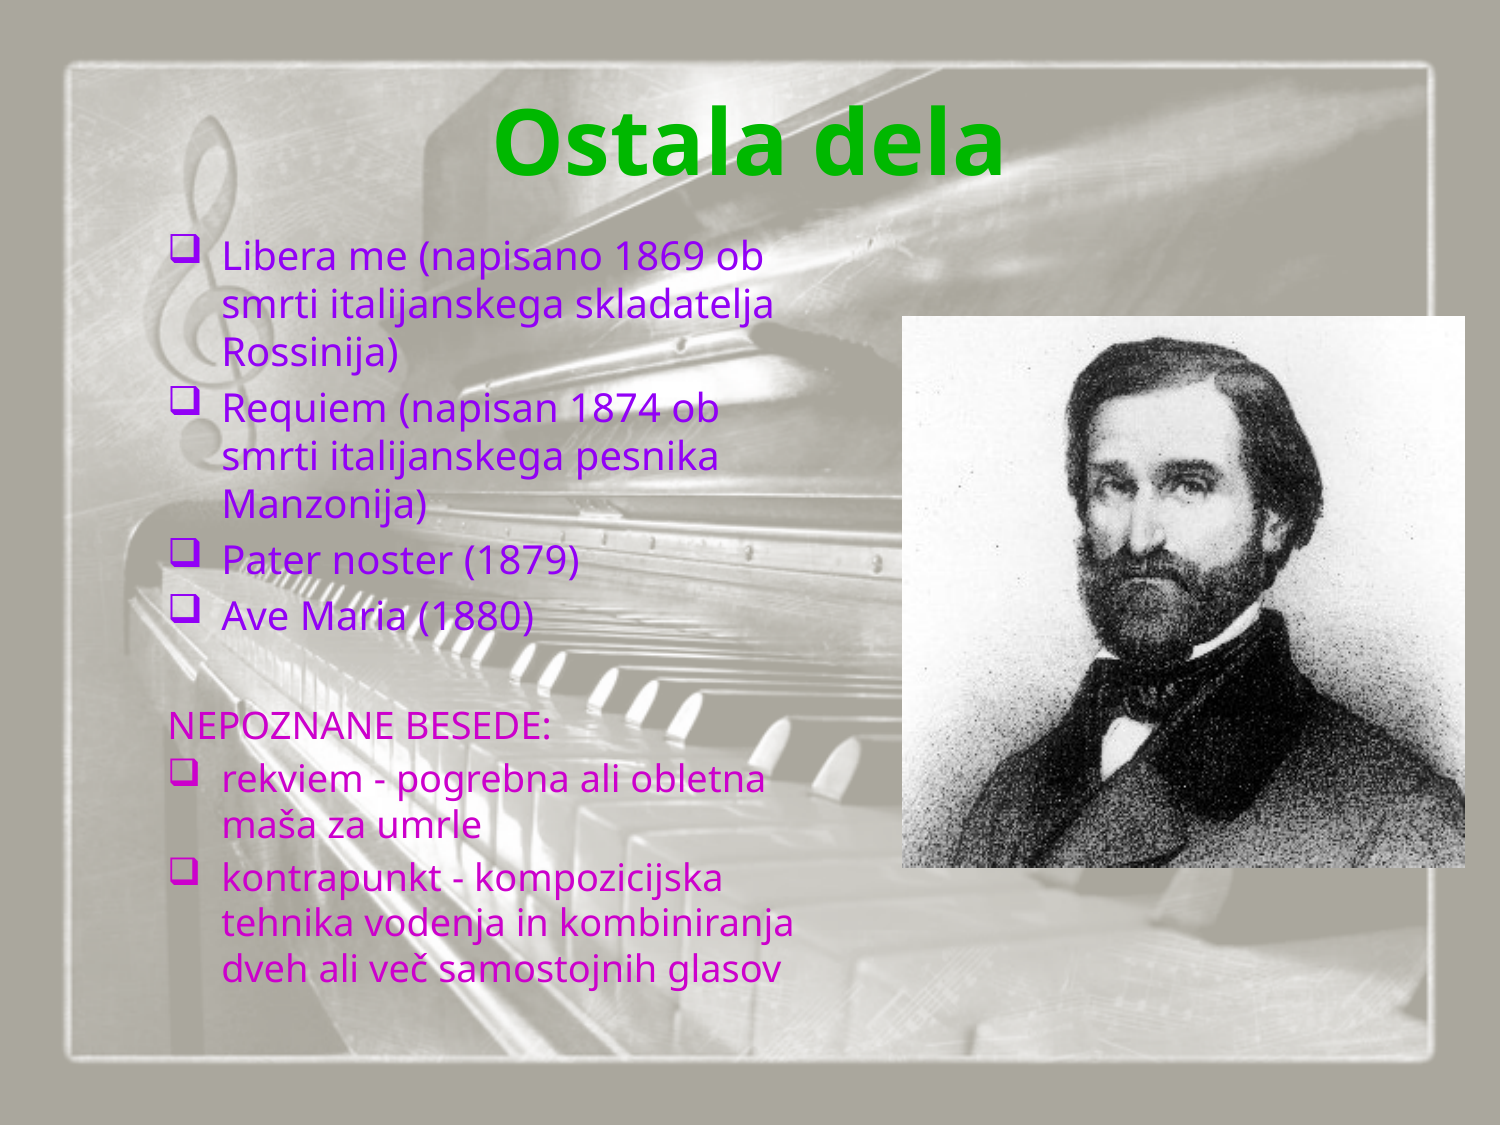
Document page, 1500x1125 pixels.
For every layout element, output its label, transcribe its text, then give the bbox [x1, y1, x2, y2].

list Libera me (napisano 1869 ob smrti italijanskega skladatelja Rossinija) Requiem (napisan 1874 ob smrti italijanskega pesnika Manzonija) Pater noster (1879) Ave Maria (1880) NEPOZNANE BESEDE: rekviem - pogrebna ali obletna maša za umrle kontrapunkt - kompozicijska tehnika vodenja in kombiniranja dveh ali več samostojnih glasov [152, 222, 843, 1005]
picture [0, 0, 1500, 1125]
title Ostala dela [75, 45, 1425, 233]
